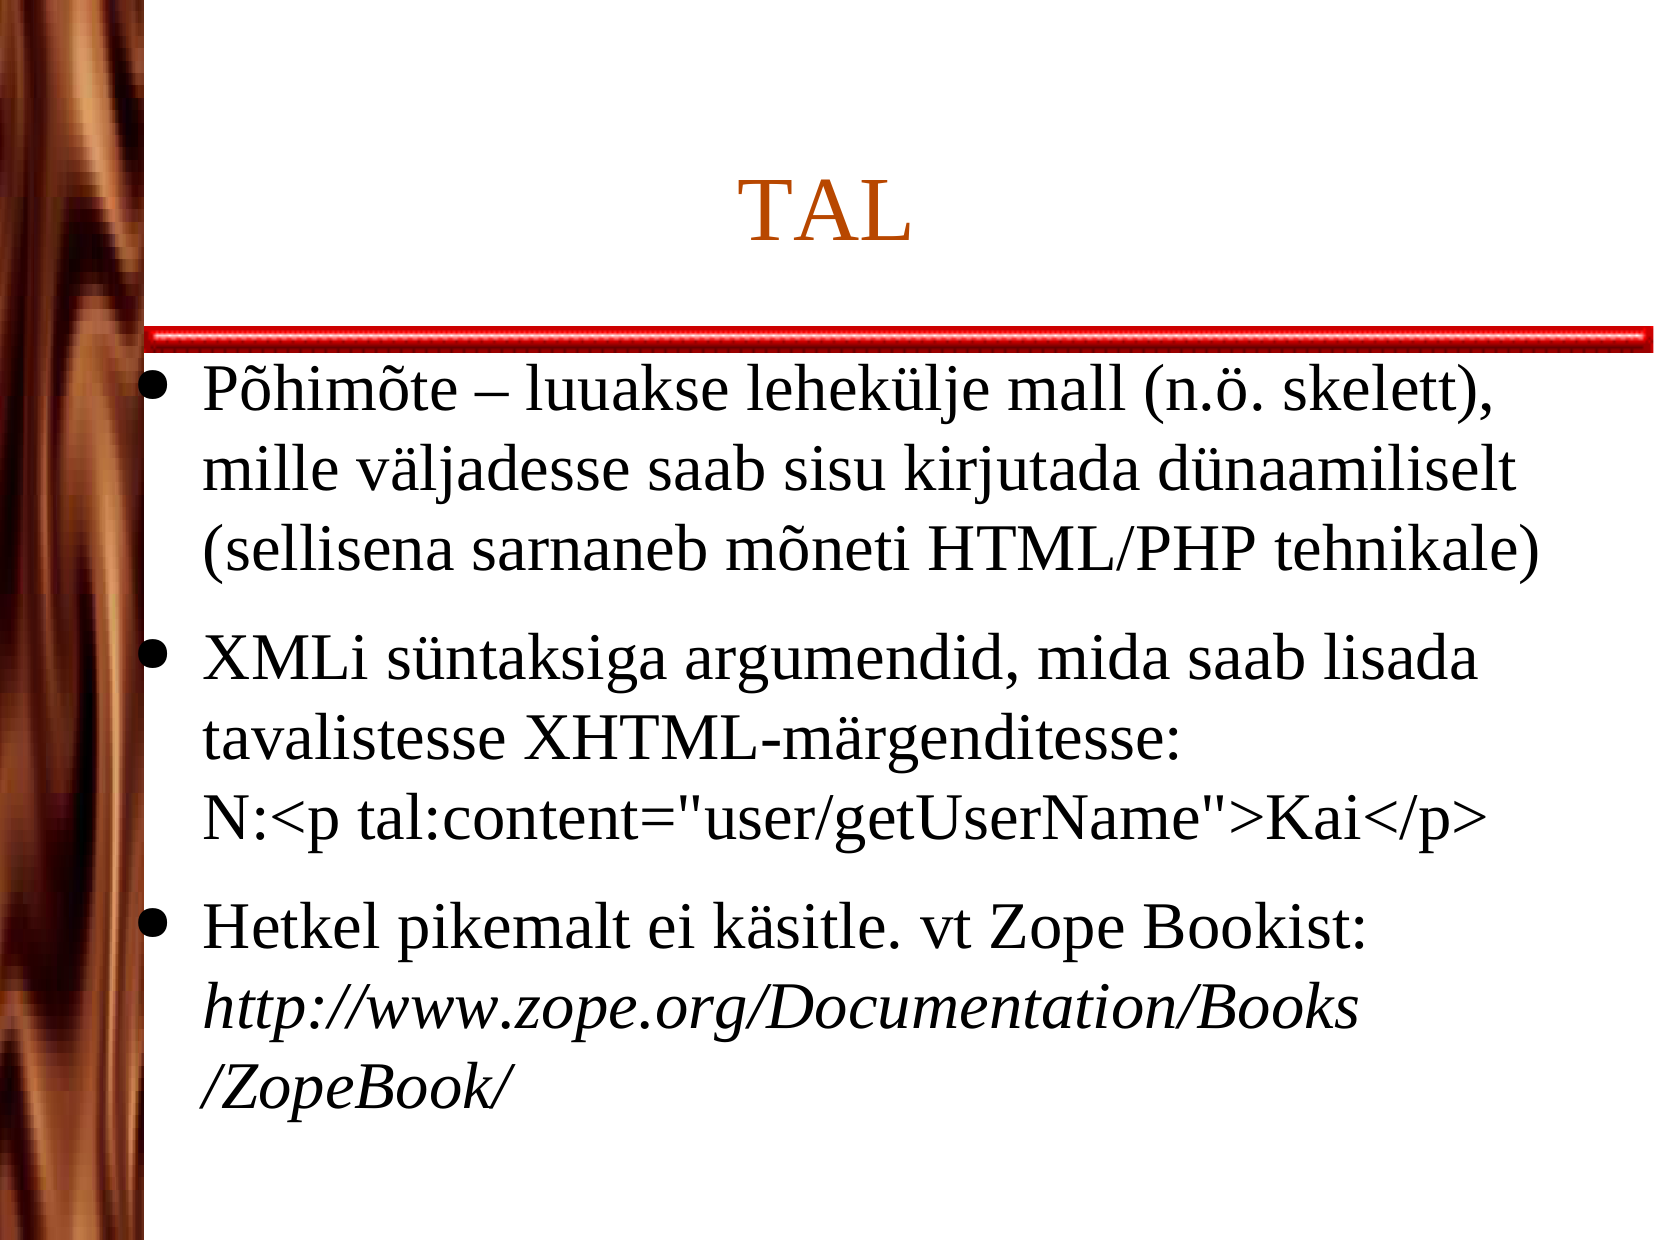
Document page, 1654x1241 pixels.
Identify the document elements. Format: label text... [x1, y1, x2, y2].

list Põhimõte – luuakse lehekülje mall (n.ö. skelett), mille väljadesse saab sisu kirjutada dünaamiliselt (sellisena sarnaneb mõneti HTML/PHP tehnikale) XMLi süntaksiga argumendid, mida saab lisada tavalistesse XHTML-märgenditesse: N:<p tal:content="user/getUserName">Kai</p> Hetkel pikemalt ei käsitle. vt Zope Bookist: http://www.zope.org/Documentation/Books /ZopeBook/ [121, 344, 1591, 1125]
title TAL [121, 98, 1533, 314]
picture [0, 0, 1654, 1240]
